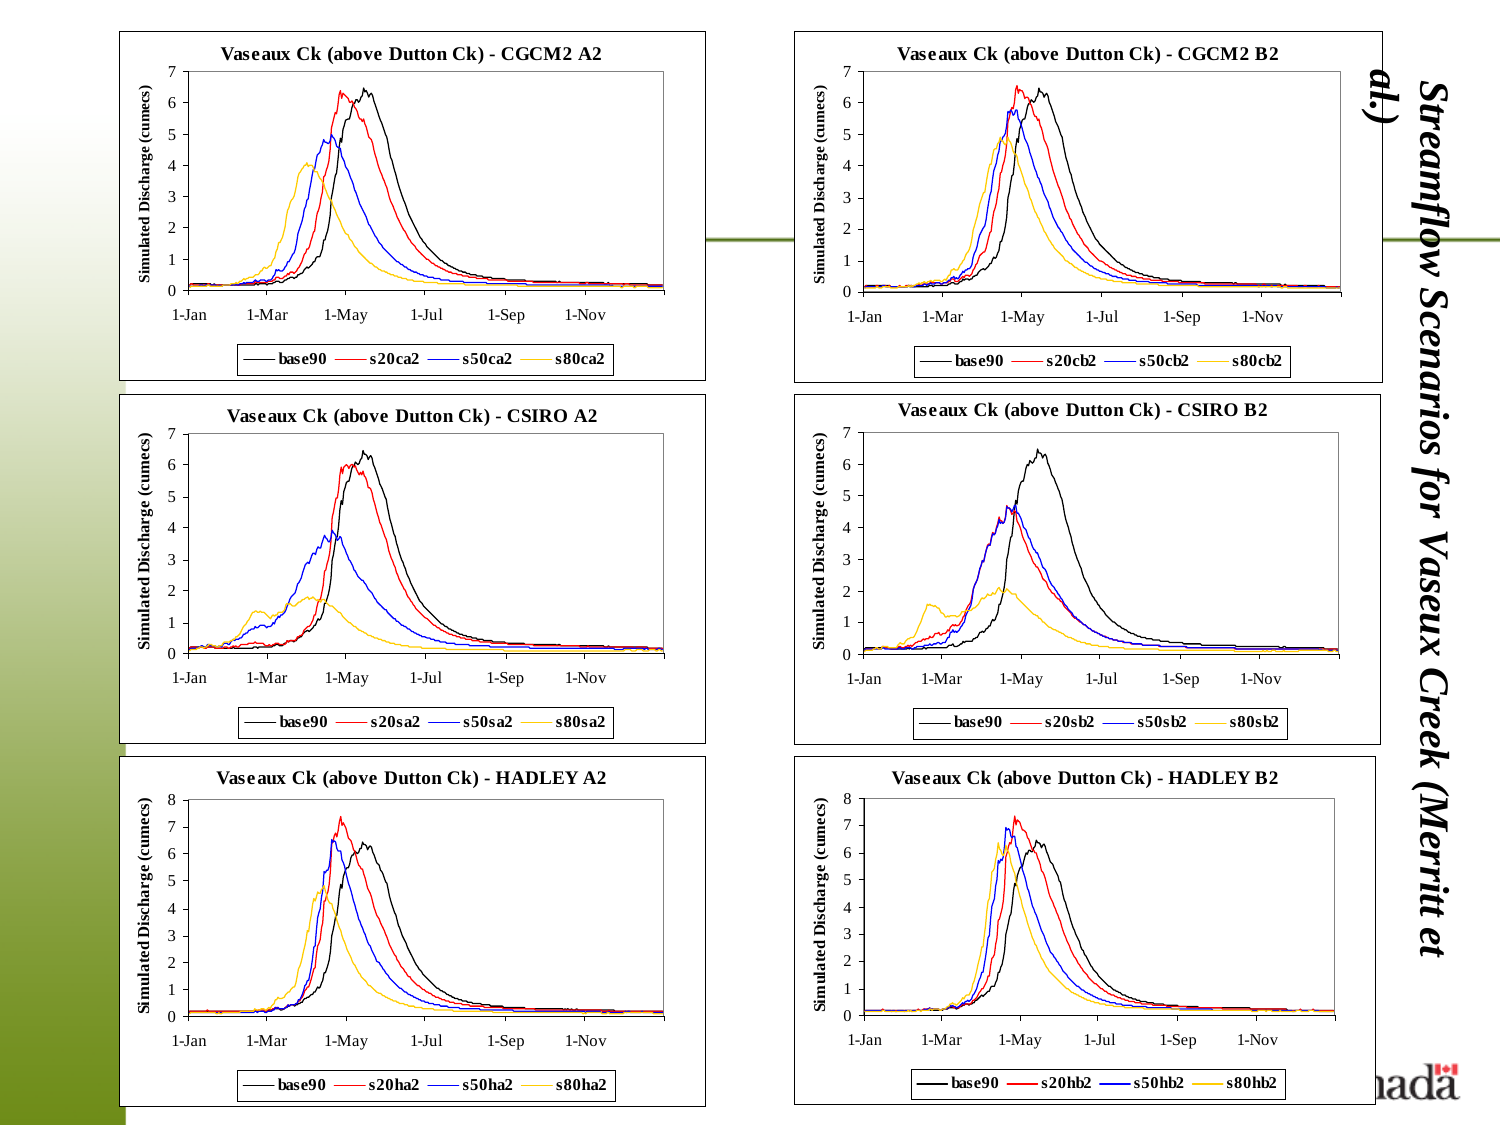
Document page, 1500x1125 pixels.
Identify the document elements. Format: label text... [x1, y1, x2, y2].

picture [0, 0, 1500, 1125]
text_box Streamflow Scenarios for Vaseux Creek (Merritt et al.) [1390, 54, 1470, 1037]
